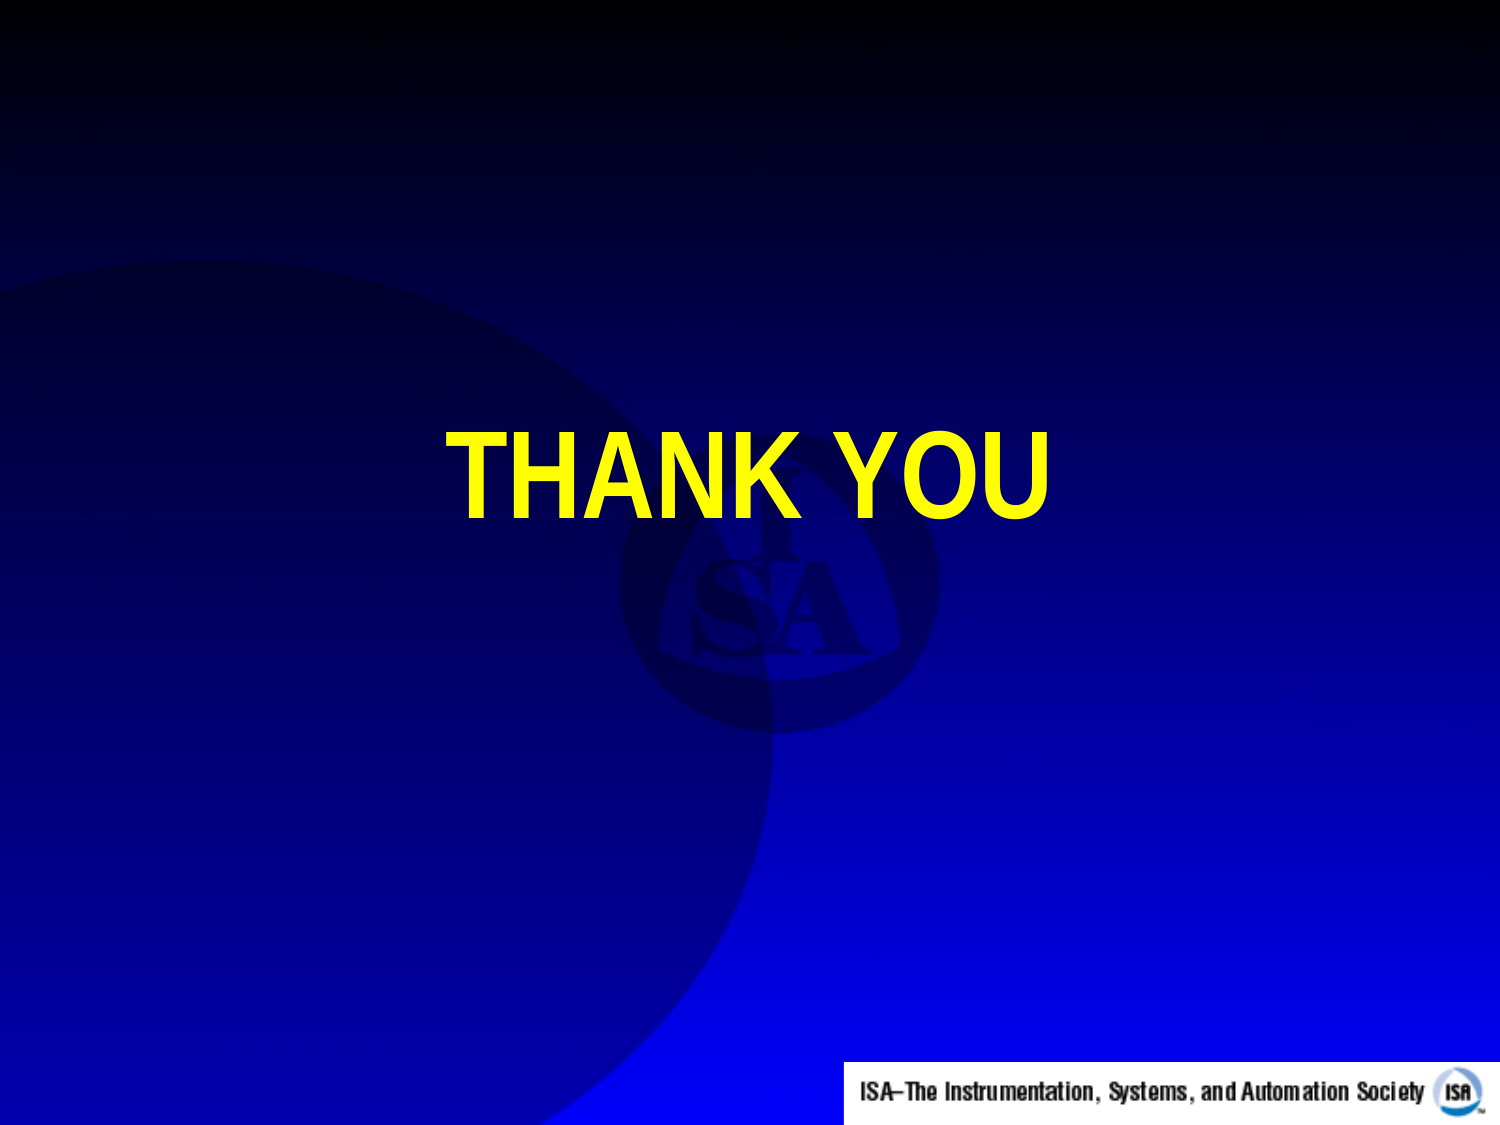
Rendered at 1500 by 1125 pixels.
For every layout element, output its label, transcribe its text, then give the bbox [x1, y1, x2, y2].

picture [0, 0, 1500, 1125]
title THANK YOU [112, 374, 1388, 563]
